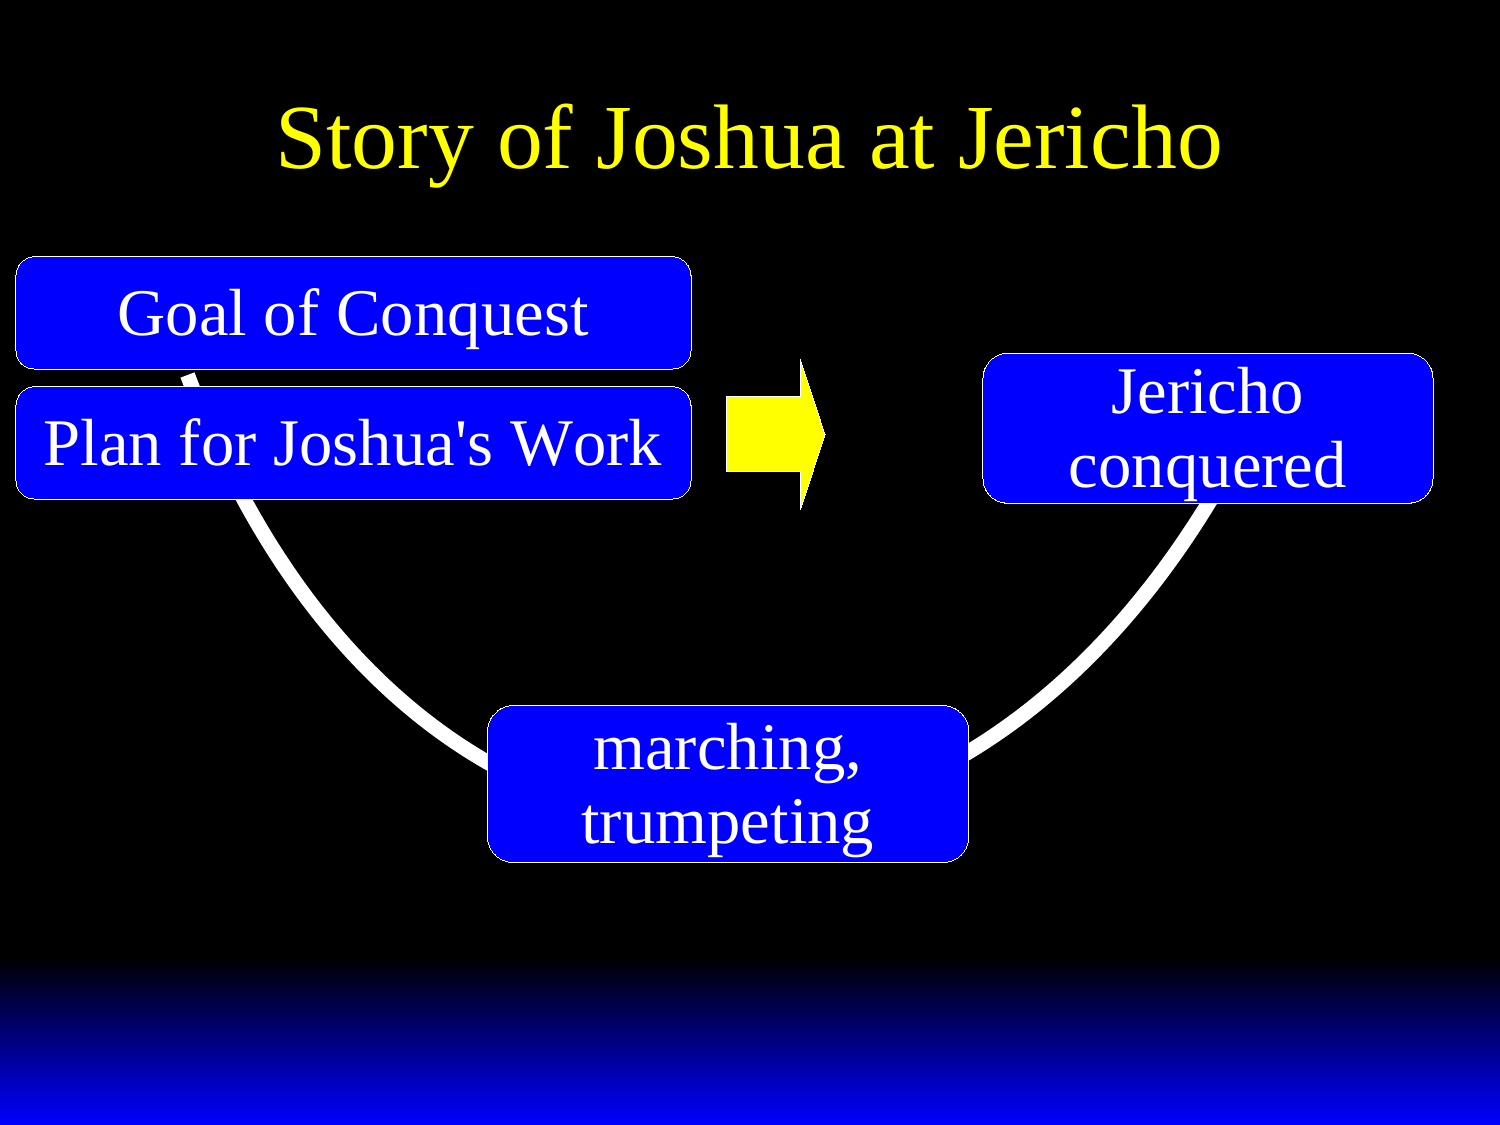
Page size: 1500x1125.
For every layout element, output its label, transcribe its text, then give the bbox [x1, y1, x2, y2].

text_box Goal of Conquest [15, 256, 692, 370]
title Story of Joshua at Jericho [112, 37, 1388, 238]
text_box marching, trumpeting [487, 705, 969, 863]
text_box Jericho conquered [982, 353, 1434, 504]
text_box Plan for Joshua's Work [15, 386, 692, 500]
text_box [726, 359, 826, 510]
